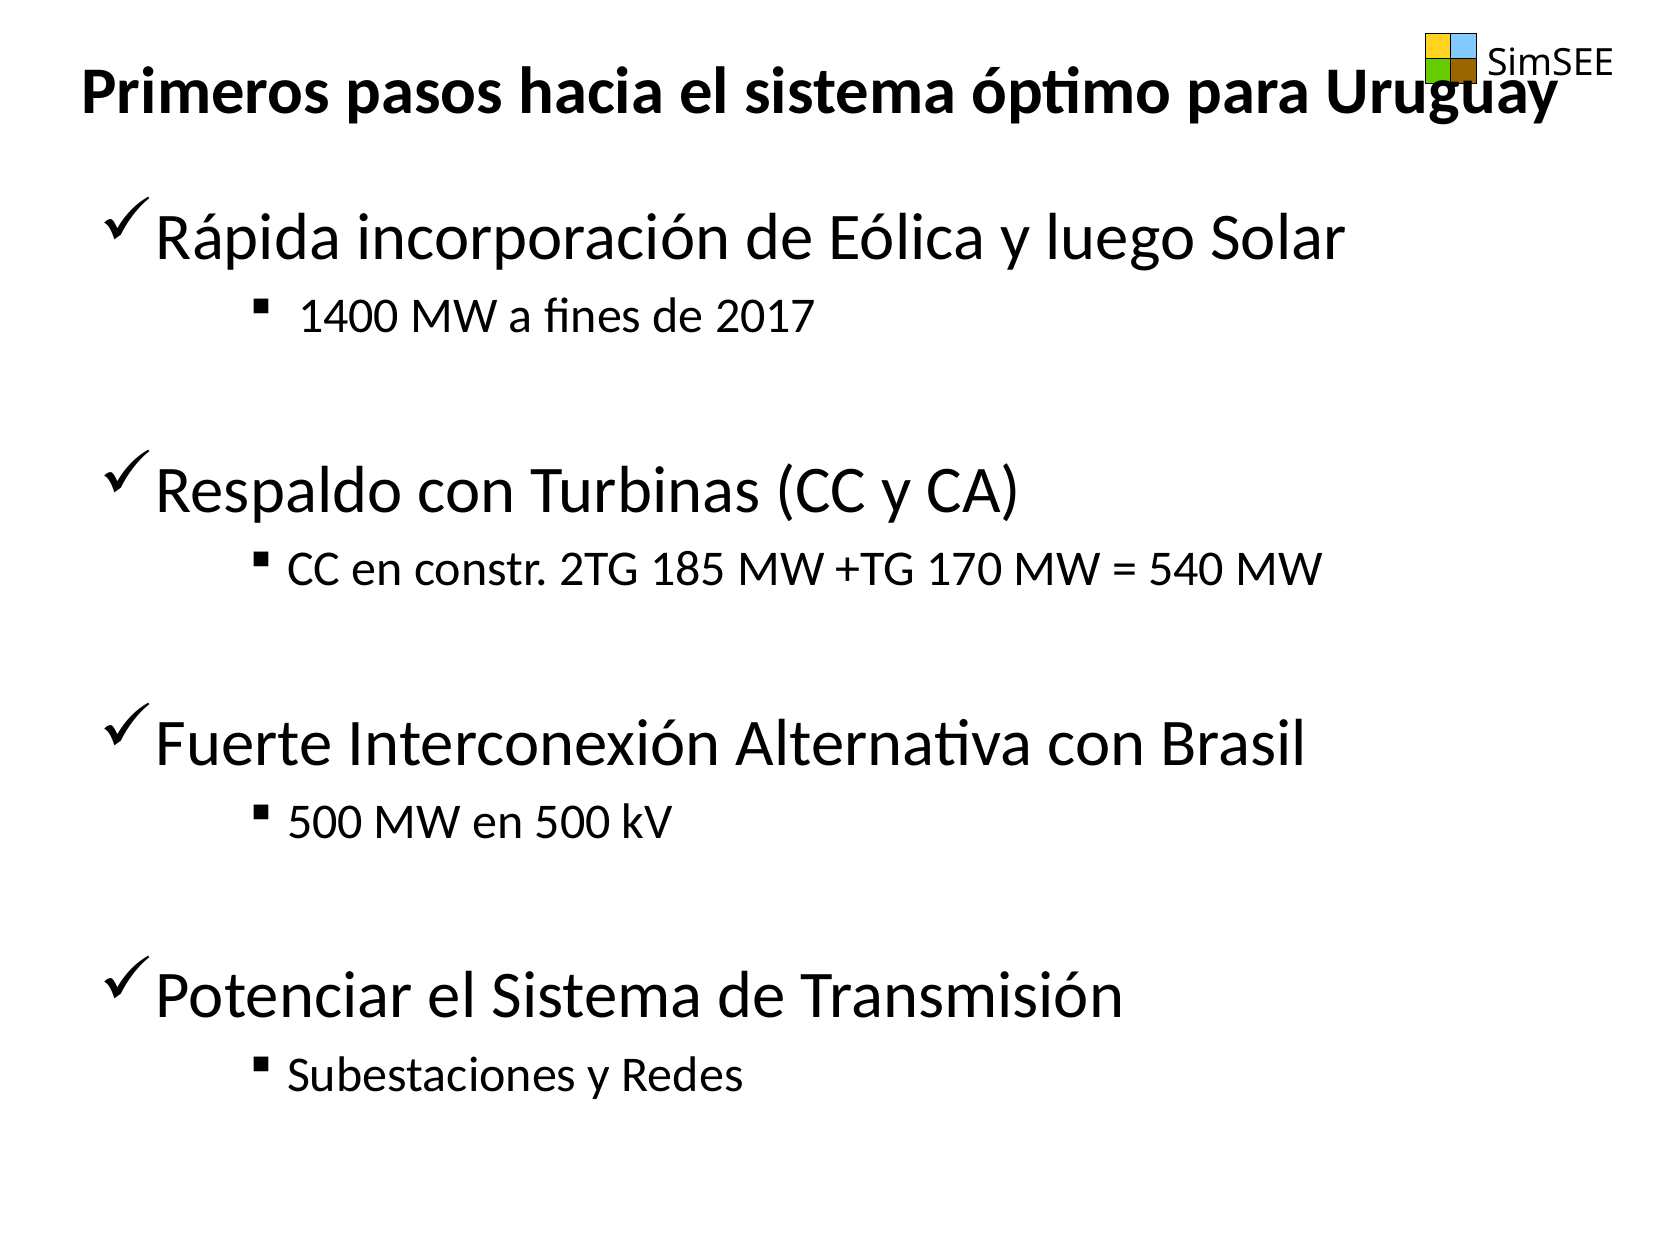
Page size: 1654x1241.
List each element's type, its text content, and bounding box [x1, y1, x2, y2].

title Primeros pasos hacia el sistema óptimo para Uruguay [0, 21, 1654, 153]
list Rápida incorporación de Eólica y luego Solar 1400 MW a fines de 2017 Respaldo con Turbinas (CC y CA) CC en constr. 2TG 185 MW +TG 170 MW = 540 MW Fuerte Interconexión Alternativa con Brasil 500 MW en 500 kV Potenciar el Sistema de Transmisión Subestaciones y Redes [84, 185, 1558, 1154]
